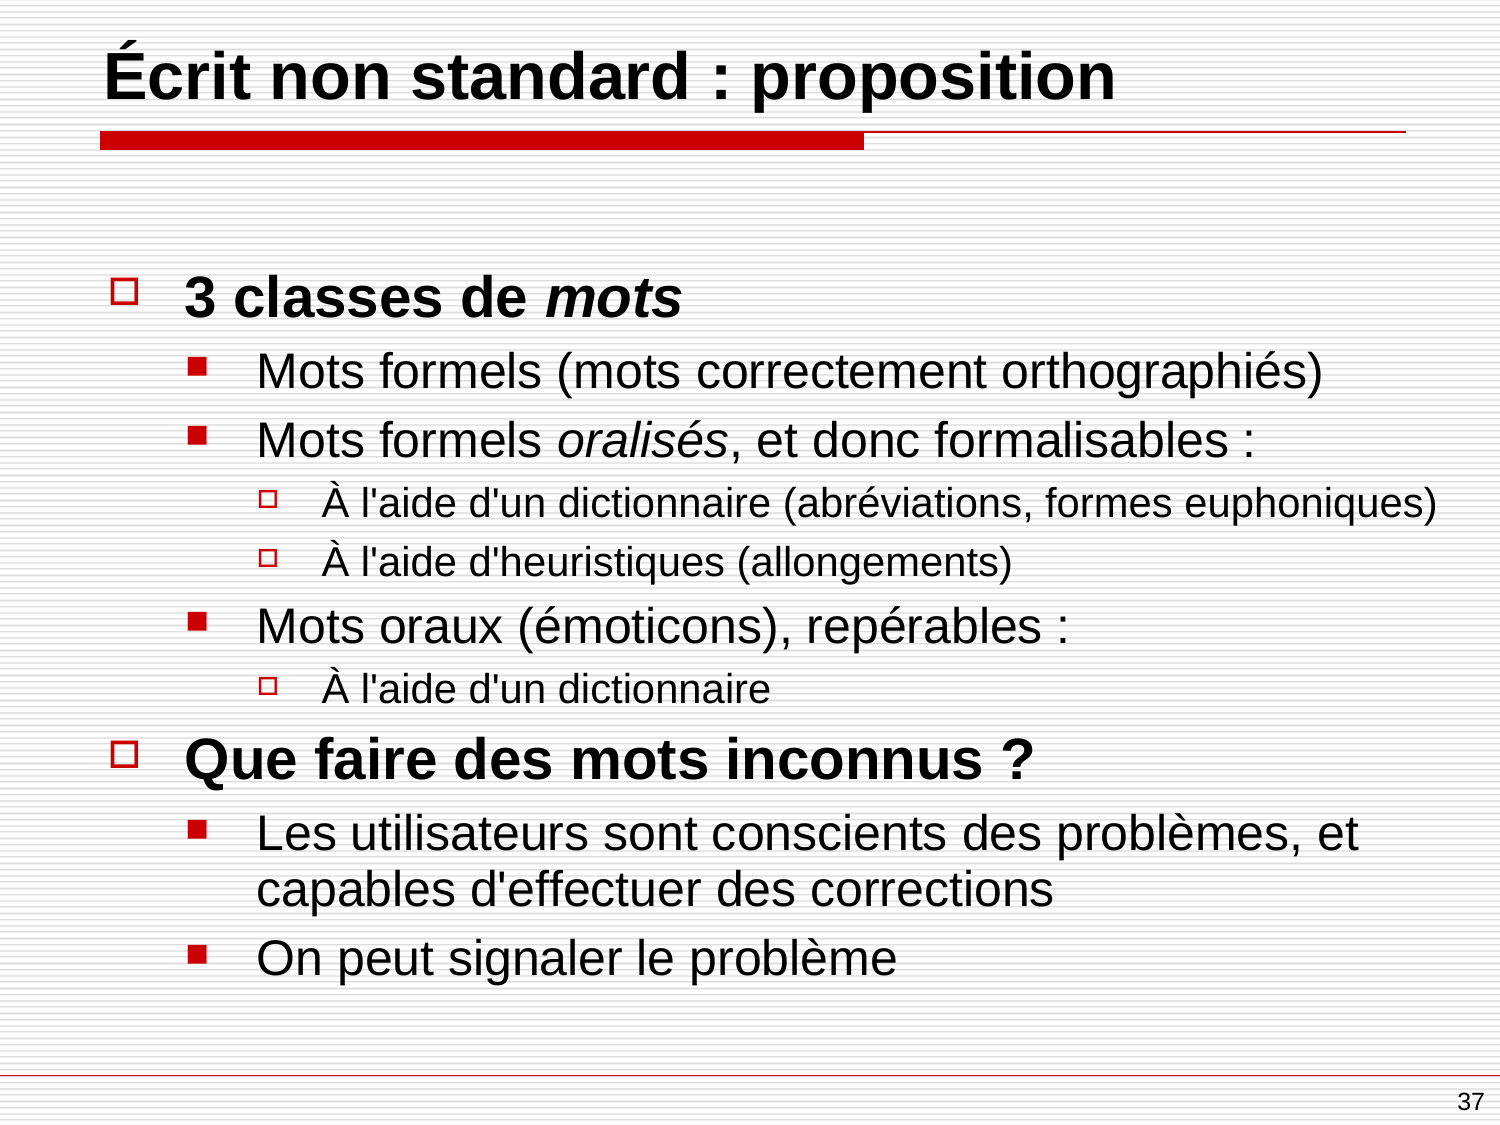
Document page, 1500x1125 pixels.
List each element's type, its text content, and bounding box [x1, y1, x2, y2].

picture [0, 1076, 1500, 1125]
title Écrit non standard : proposition [88, 31, 1418, 122]
list 3 classes de mots Mots formels (mots correctement orthographiés) Mots formels oralisés, et donc formalisables : À l'aide d'un dictionnaire (abréviations, formes euphoniques) À l'aide d'heuristiques (allongements) Mots oraux (émoticons), repérables : À l'aide d'un dictionnaire Que faire des mots inconnus ? Les utilisateurs sont conscients des problèmes, et capables d'effectuer des corrections On peut signaler le problème [92, 177, 1477, 1063]
picture [0, 0, 1500, 1075]
